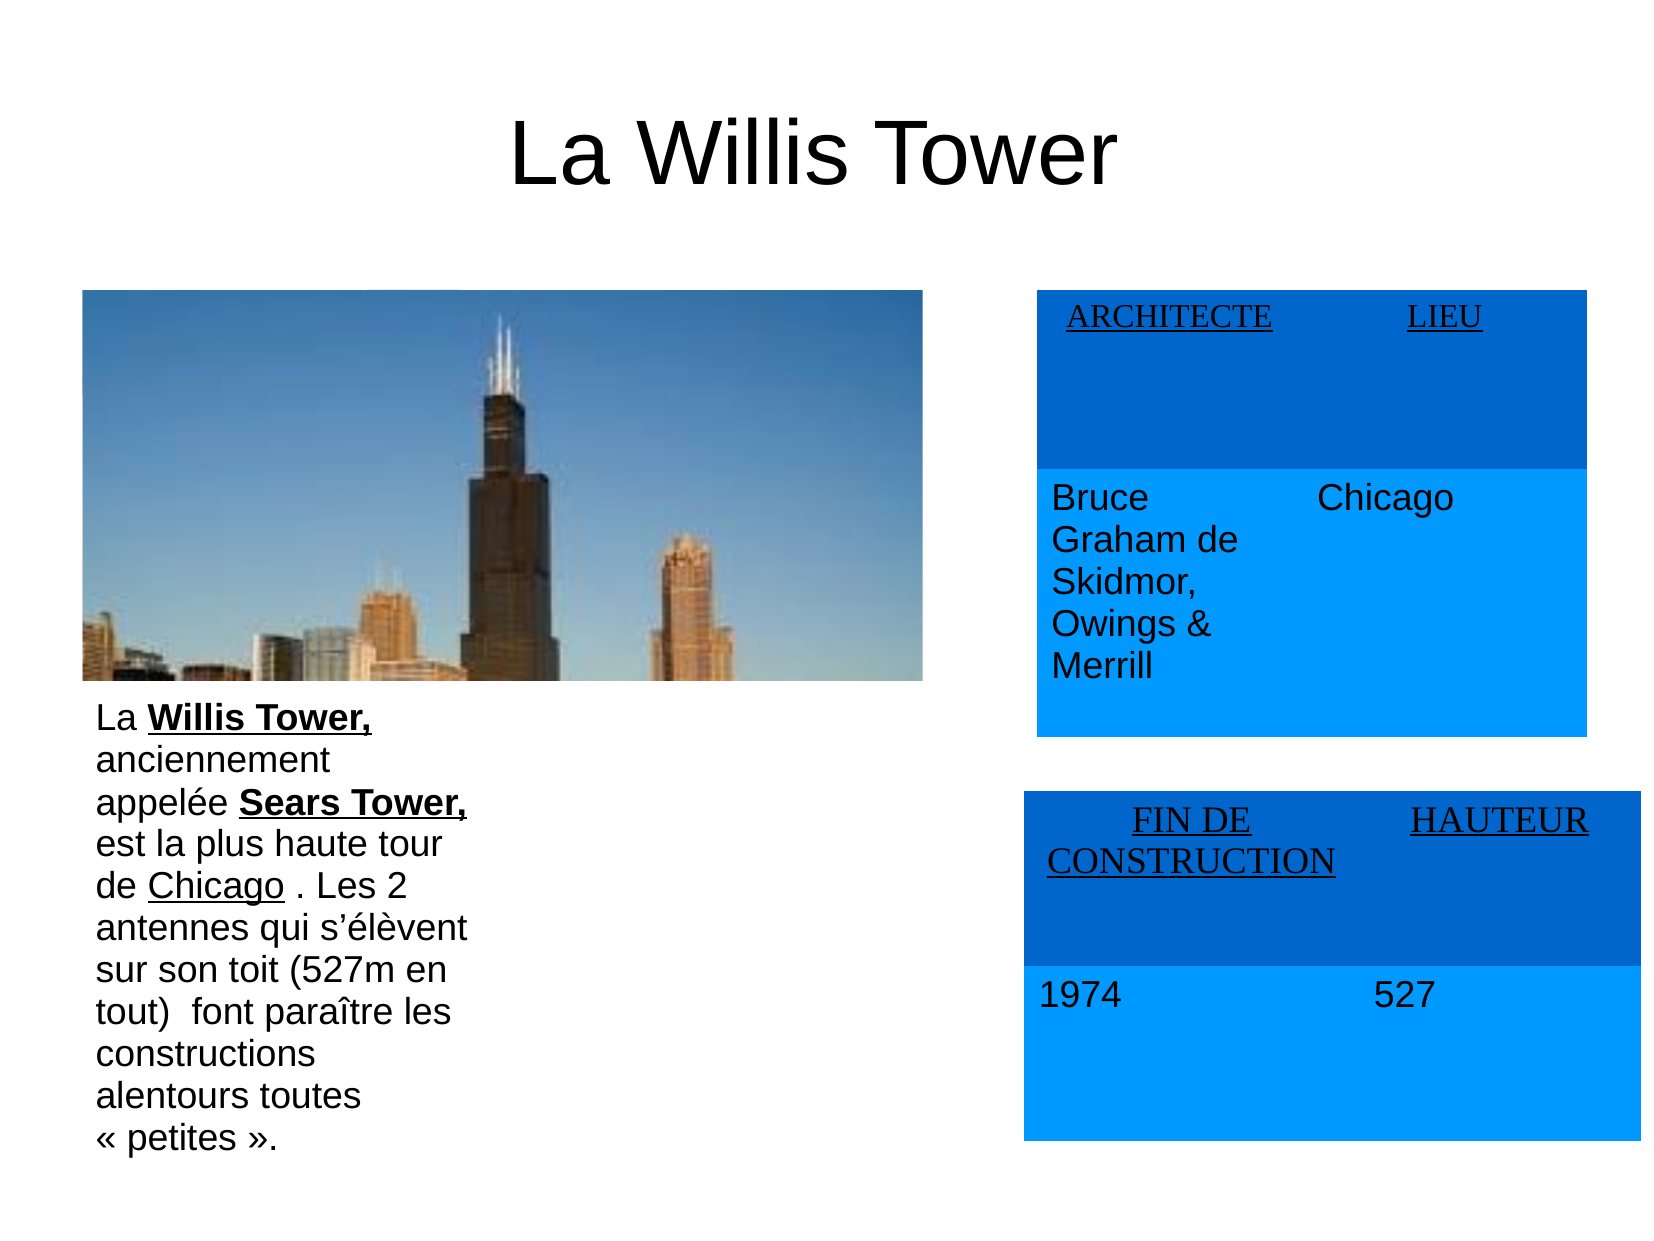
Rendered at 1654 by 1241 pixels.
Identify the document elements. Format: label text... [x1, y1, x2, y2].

table_cell Bruce Graham de Skidmor, Owings & Merrill [1037, 469, 1302, 737]
table_cell Chicago [1302, 469, 1587, 737]
table_header LIEU [1302, 290, 1587, 469]
table_header FIN DE CONSTRUCTION [1024, 791, 1359, 966]
table_header HAUTEUR [1359, 791, 1641, 966]
list [82, 289, 923, 681]
list La Willis Tower, anciennement appelée Sears Tower, est la plus haute tour de Chicago . Les 2 antennes qui s’élèvent sur son toit (527m en tout) font paraître les constructions alentours toutes « petites ». [24, 696, 472, 1162]
table_cell 1974 [1024, 966, 1359, 1141]
table_header ARCHITECTE [1037, 290, 1302, 469]
title La Willis Tower [82, 49, 1571, 257]
table_cell 527 [1359, 966, 1641, 1141]
